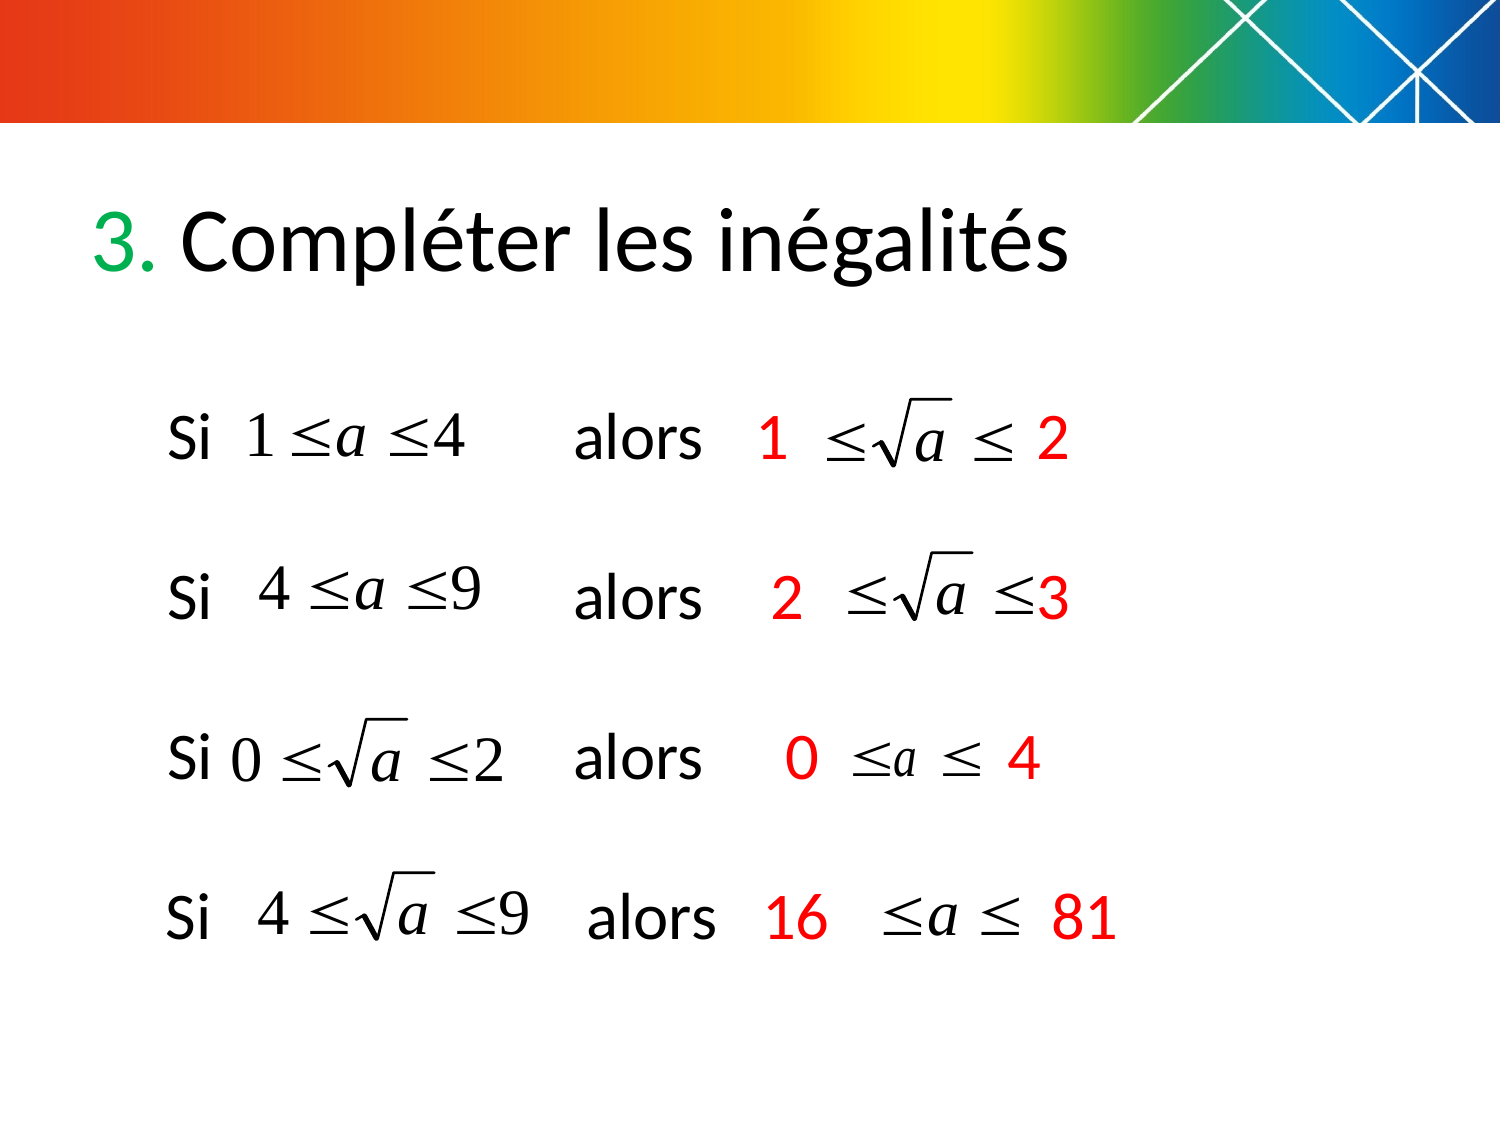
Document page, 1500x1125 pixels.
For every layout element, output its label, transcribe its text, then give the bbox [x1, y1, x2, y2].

chart [248, 550, 491, 627]
chart [248, 858, 539, 956]
chart [811, 385, 1017, 483]
picture [0, 0, 1358, 123]
title 3. Compléter les inégalités [75, 164, 1425, 305]
chart [868, 881, 1019, 952]
chart [221, 705, 519, 803]
chart [242, 397, 474, 473]
picture [1340, 0, 1500, 123]
chart [832, 538, 1038, 637]
chart [838, 727, 990, 799]
text_box Si alors 1 2 Si alors 2 3 Si alors 0 4 Si alors 16 81 [135, 385, 1341, 1120]
